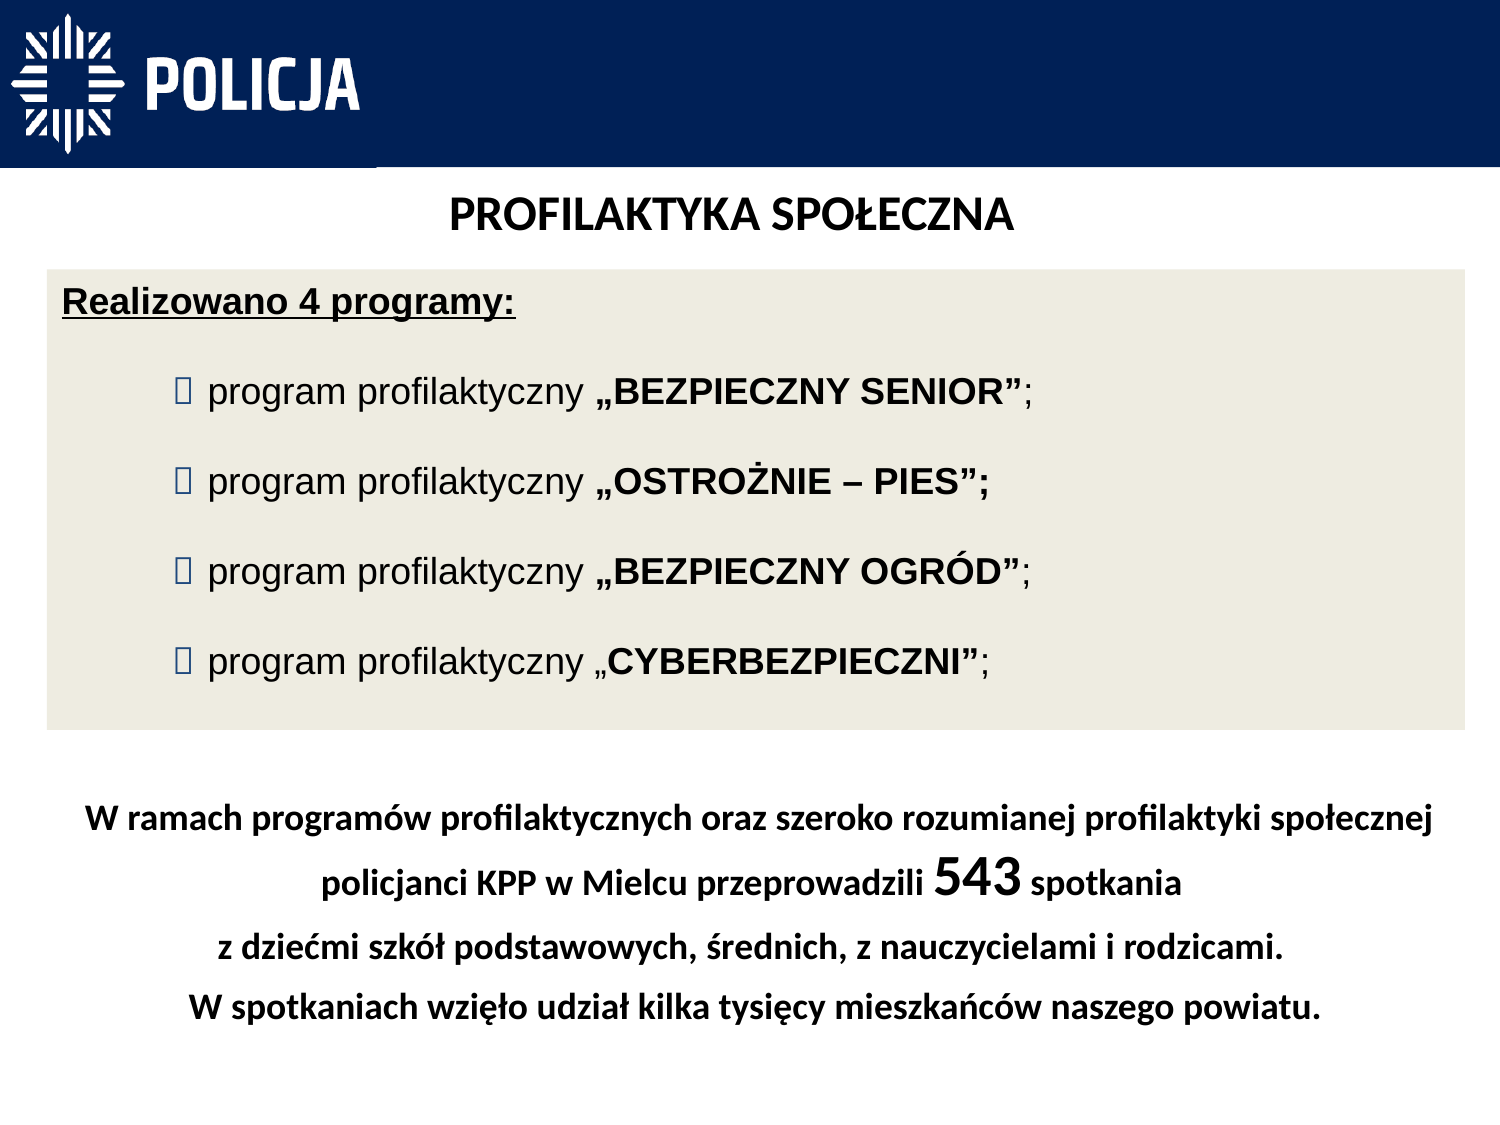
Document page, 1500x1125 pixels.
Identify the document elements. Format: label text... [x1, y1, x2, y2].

picture [0, 0, 360, 168]
text_box [360, 0, 1500, 168]
text_box PROFILAKTYKA SPOŁECZNA [53, 172, 1412, 249]
text_box Realizowano 4 programy: program profilaktyczny „BEZPIECZNY SENIOR”; program profilaktyczny „OSTROŻNIE – PIES”; program profilaktyczny „BEZPIECZNY OGRÓD”; program profilaktyczny „CYBERBEZPIECZNI”; [46, 269, 1465, 730]
text_box W ramach programów profilaktycznych oraz szeroko rozumianej profilaktyki społecznej policjanci KPP w Mielcu przeprowadzili 543 spotkania z dziećmi szkół podstawowych, średnich, z nauczycielami i rodzicami. W spotkaniach wzięło udział kilka tysięcy mieszkańców naszego powiatu. [46, 785, 1465, 1035]
